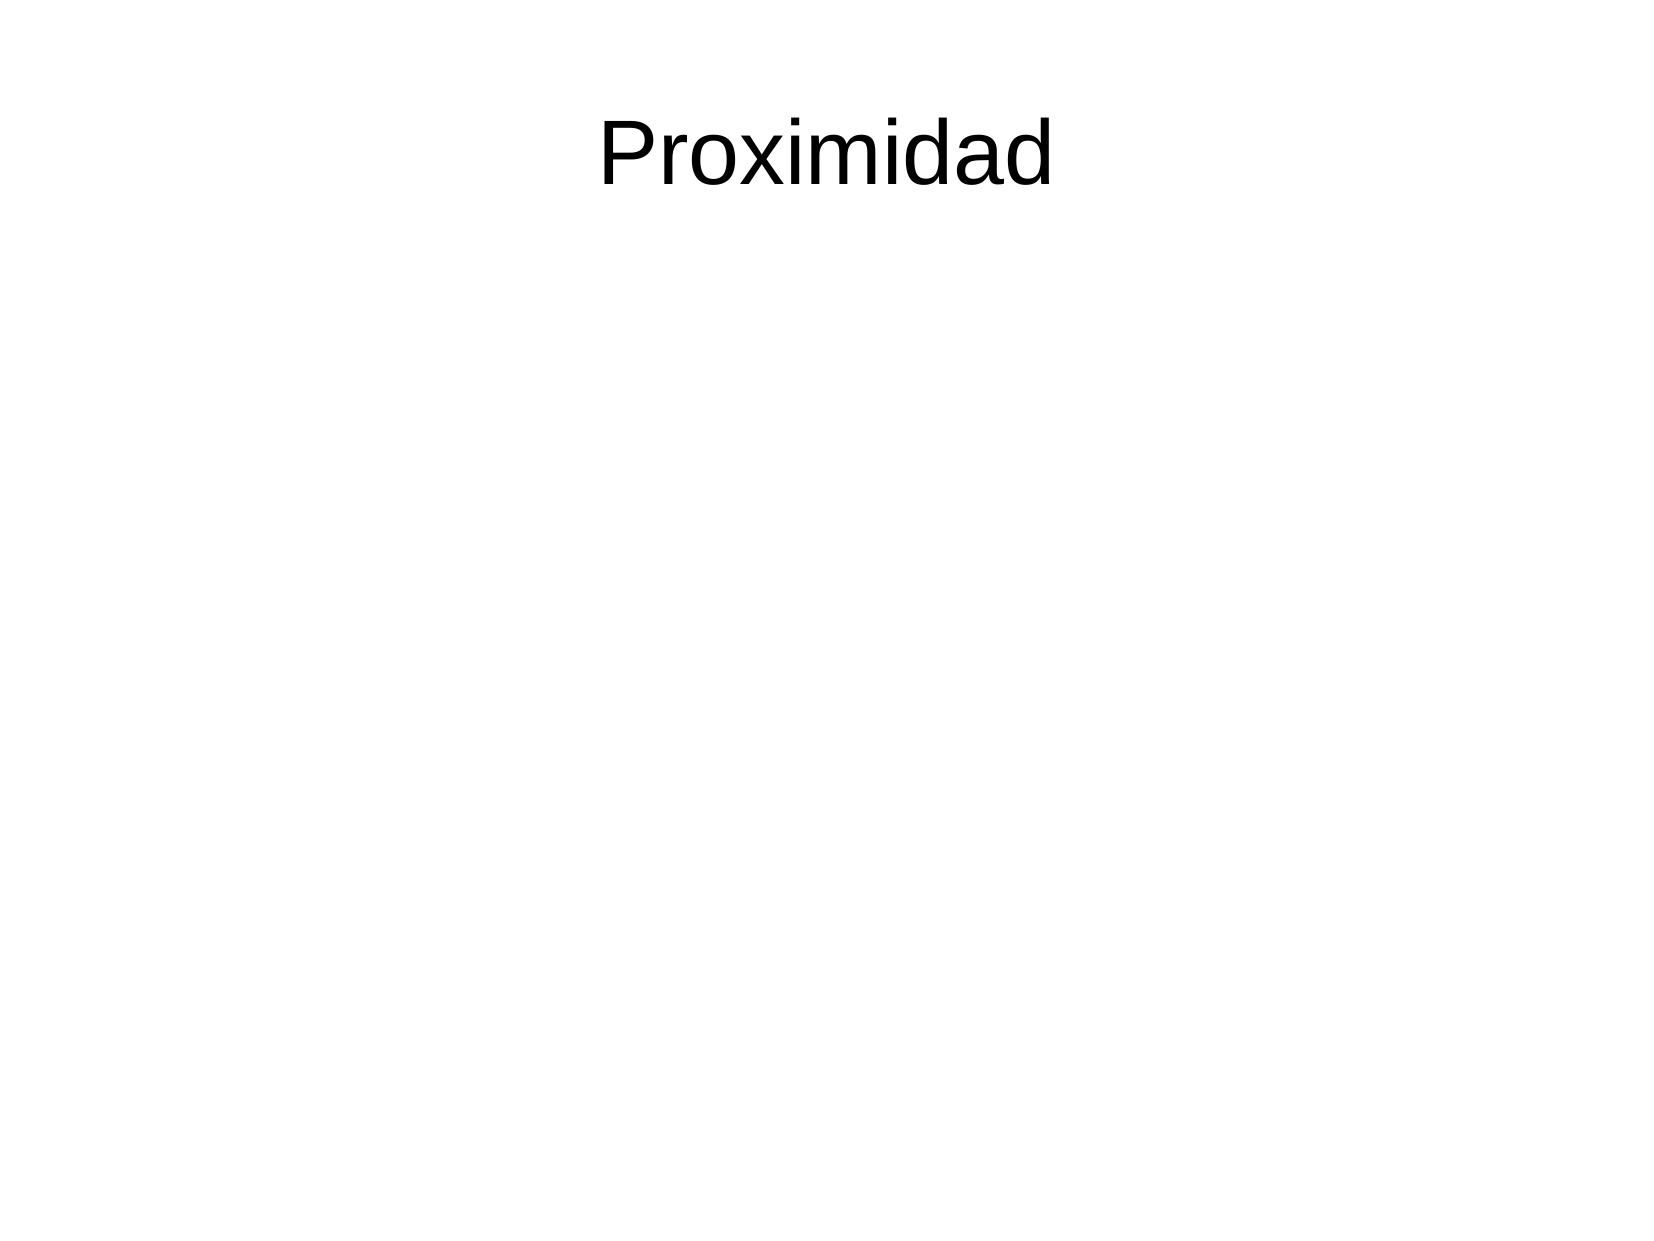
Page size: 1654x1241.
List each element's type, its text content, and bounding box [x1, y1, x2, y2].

title Proximidad [82, 49, 1571, 257]
